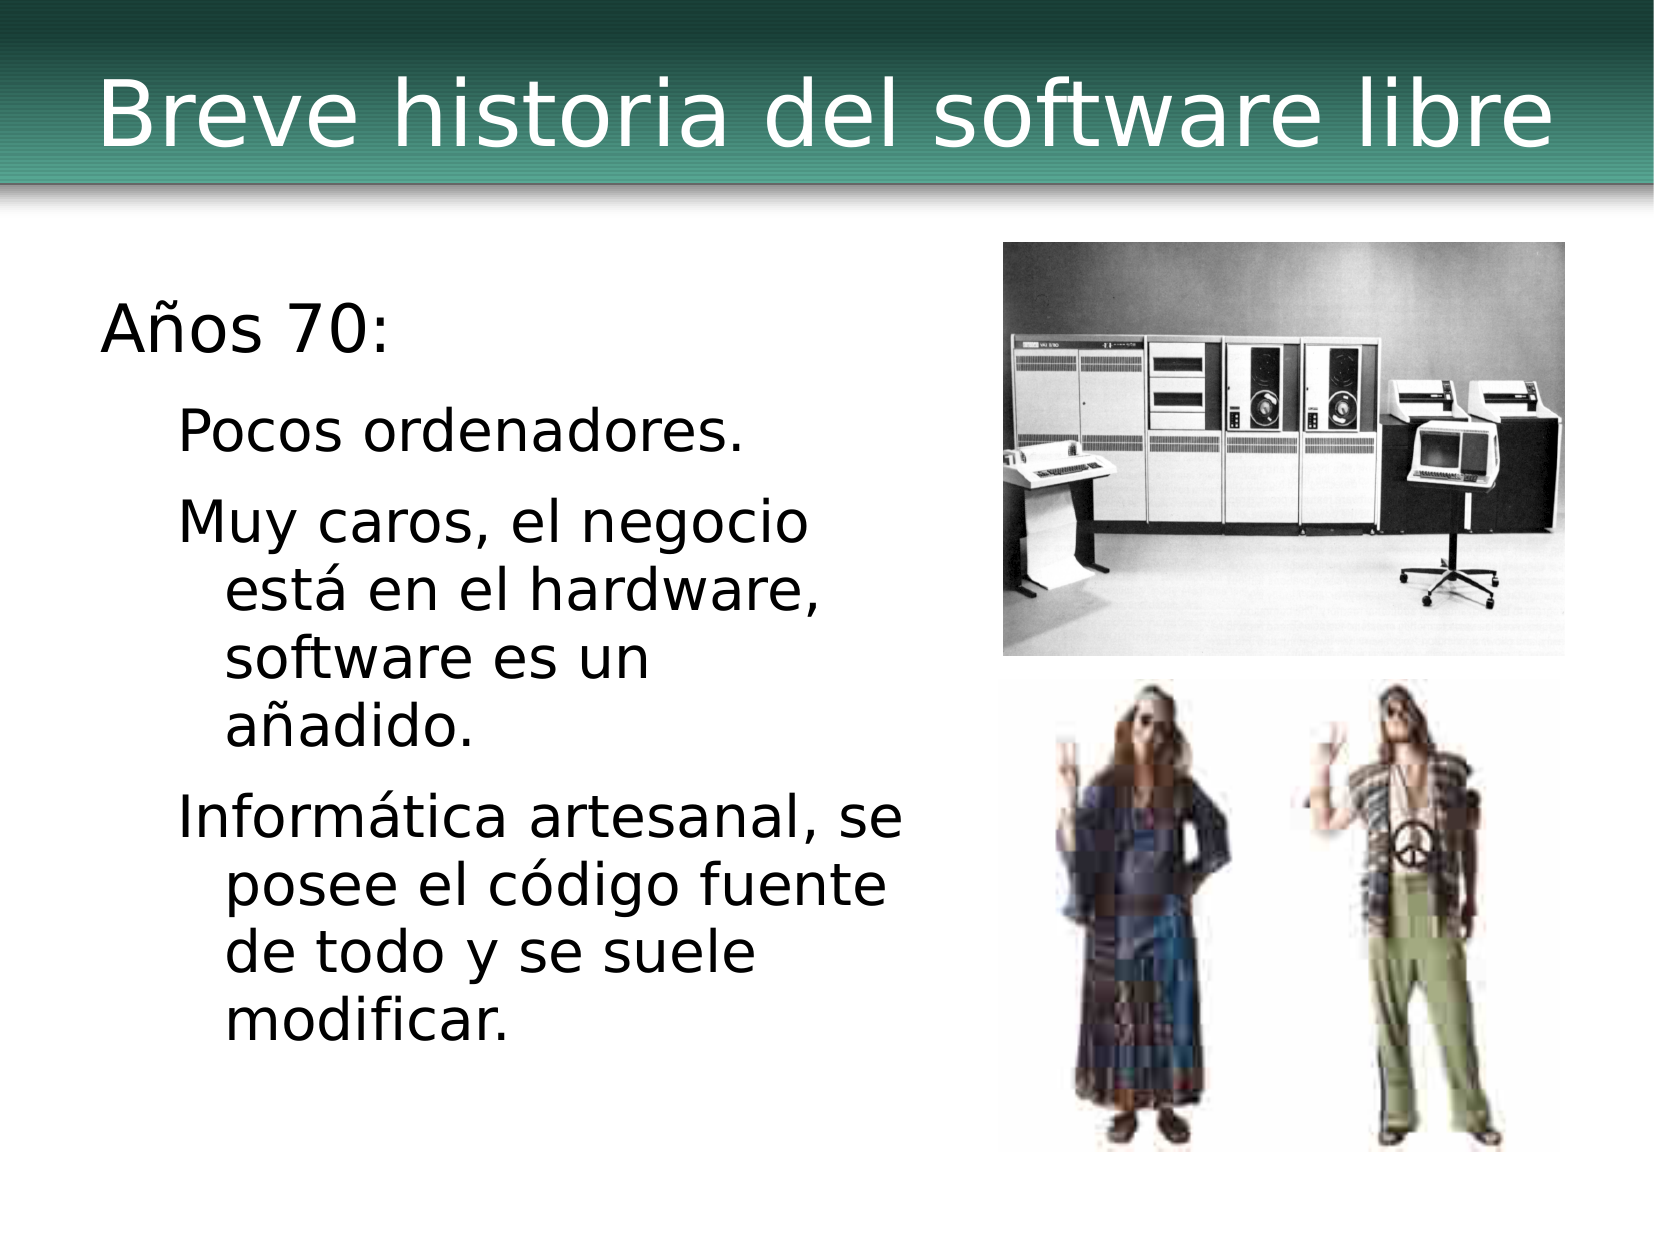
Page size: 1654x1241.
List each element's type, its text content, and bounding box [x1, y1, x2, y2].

list Años 70: Pocos ordenadores. Muy caros, el negocio está en el hardware, software es un añadido. Informática artesanal, se posee el código fuente de todo y se suele modificar. [82, 290, 916, 1094]
picture [1003, 242, 1565, 656]
picture [0, 0, 1654, 225]
title Breve historia del software libre [82, 11, 1571, 219]
picture [998, 679, 1560, 1152]
